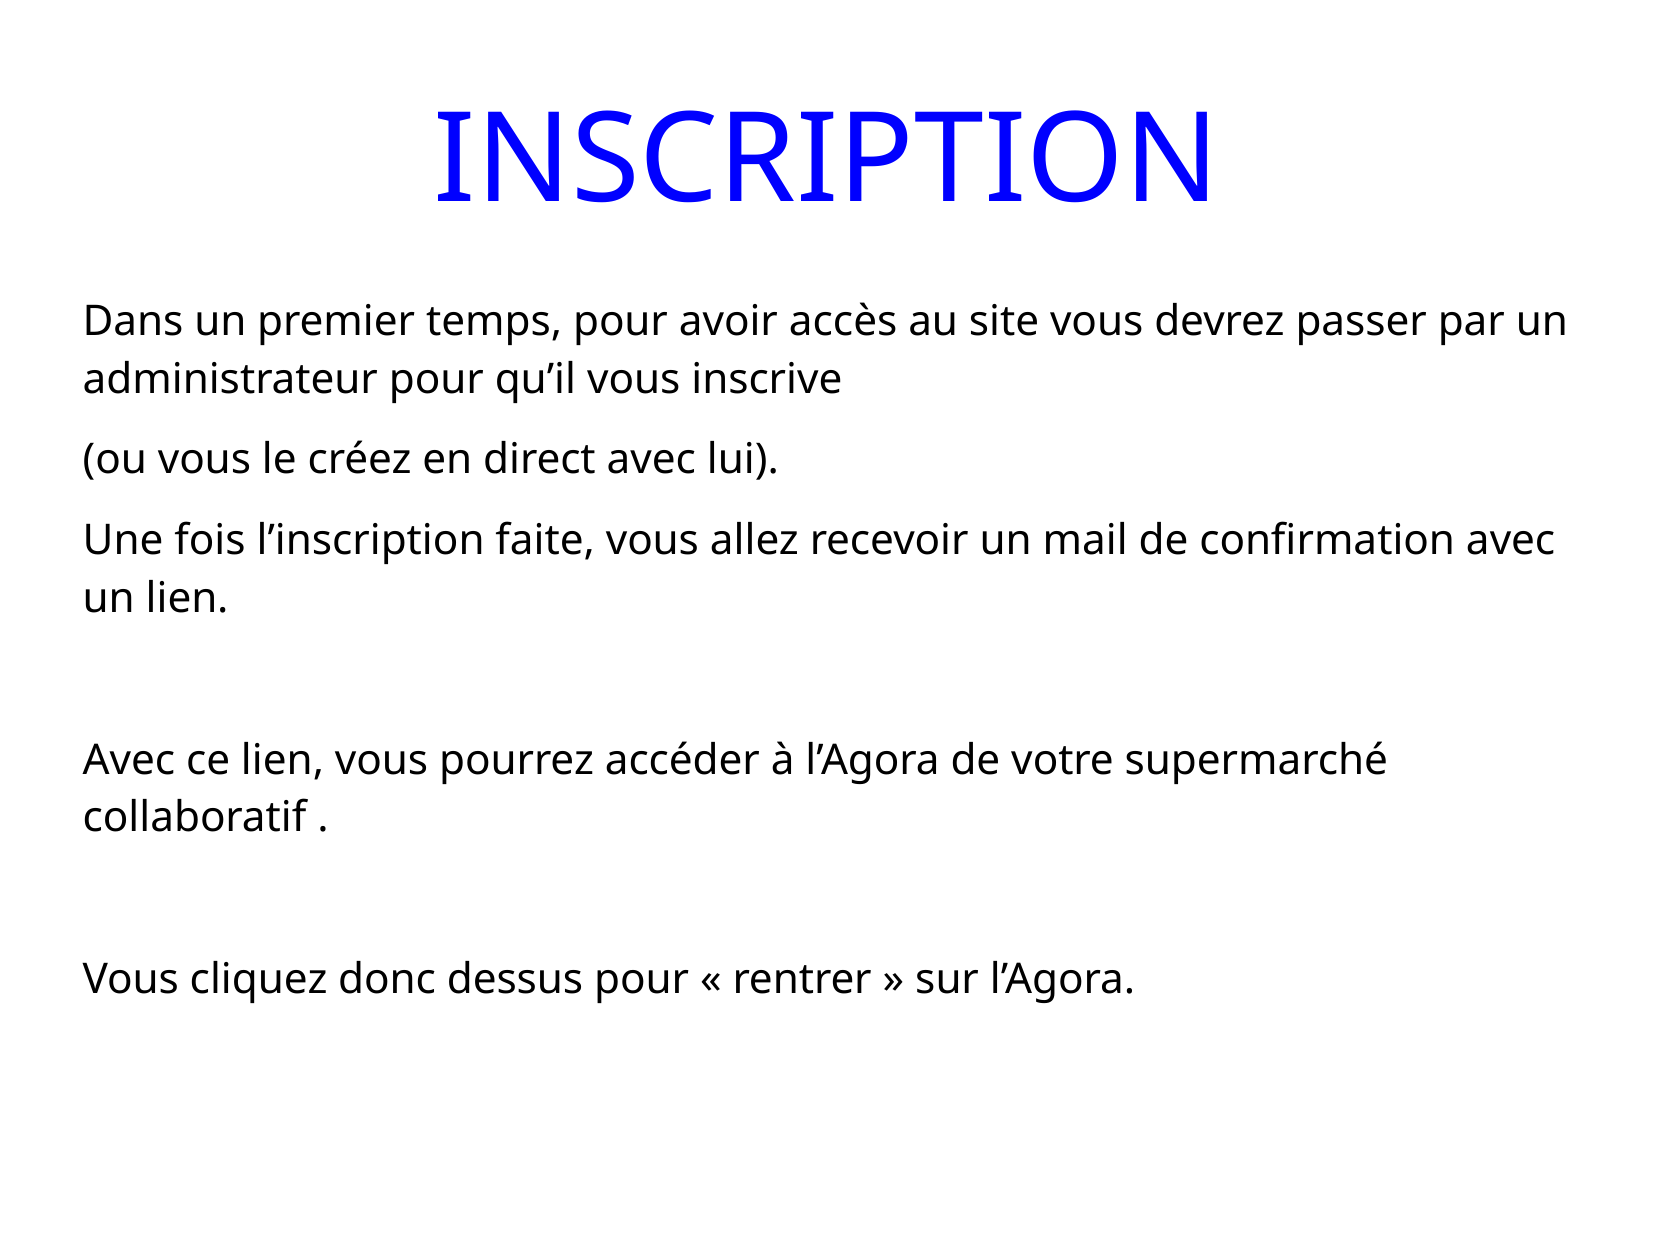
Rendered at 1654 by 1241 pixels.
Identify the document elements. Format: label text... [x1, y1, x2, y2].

title INSCRIPTION [82, 49, 1571, 257]
list Dans un premier temps, pour avoir accès au site vous devrez passer par un administrateur pour qu’il vous inscrive (ou vous le créez en direct avec lui). Une fois l’inscription faite, vous allez recevoir un mail de confirmation avec un lien. Avec ce lien, vous pourrez accéder à l’Agora de votre supermarché collaboratif . Vous cliquez donc dessus pour « rentrer » sur l’Agora. [82, 290, 1571, 1010]
